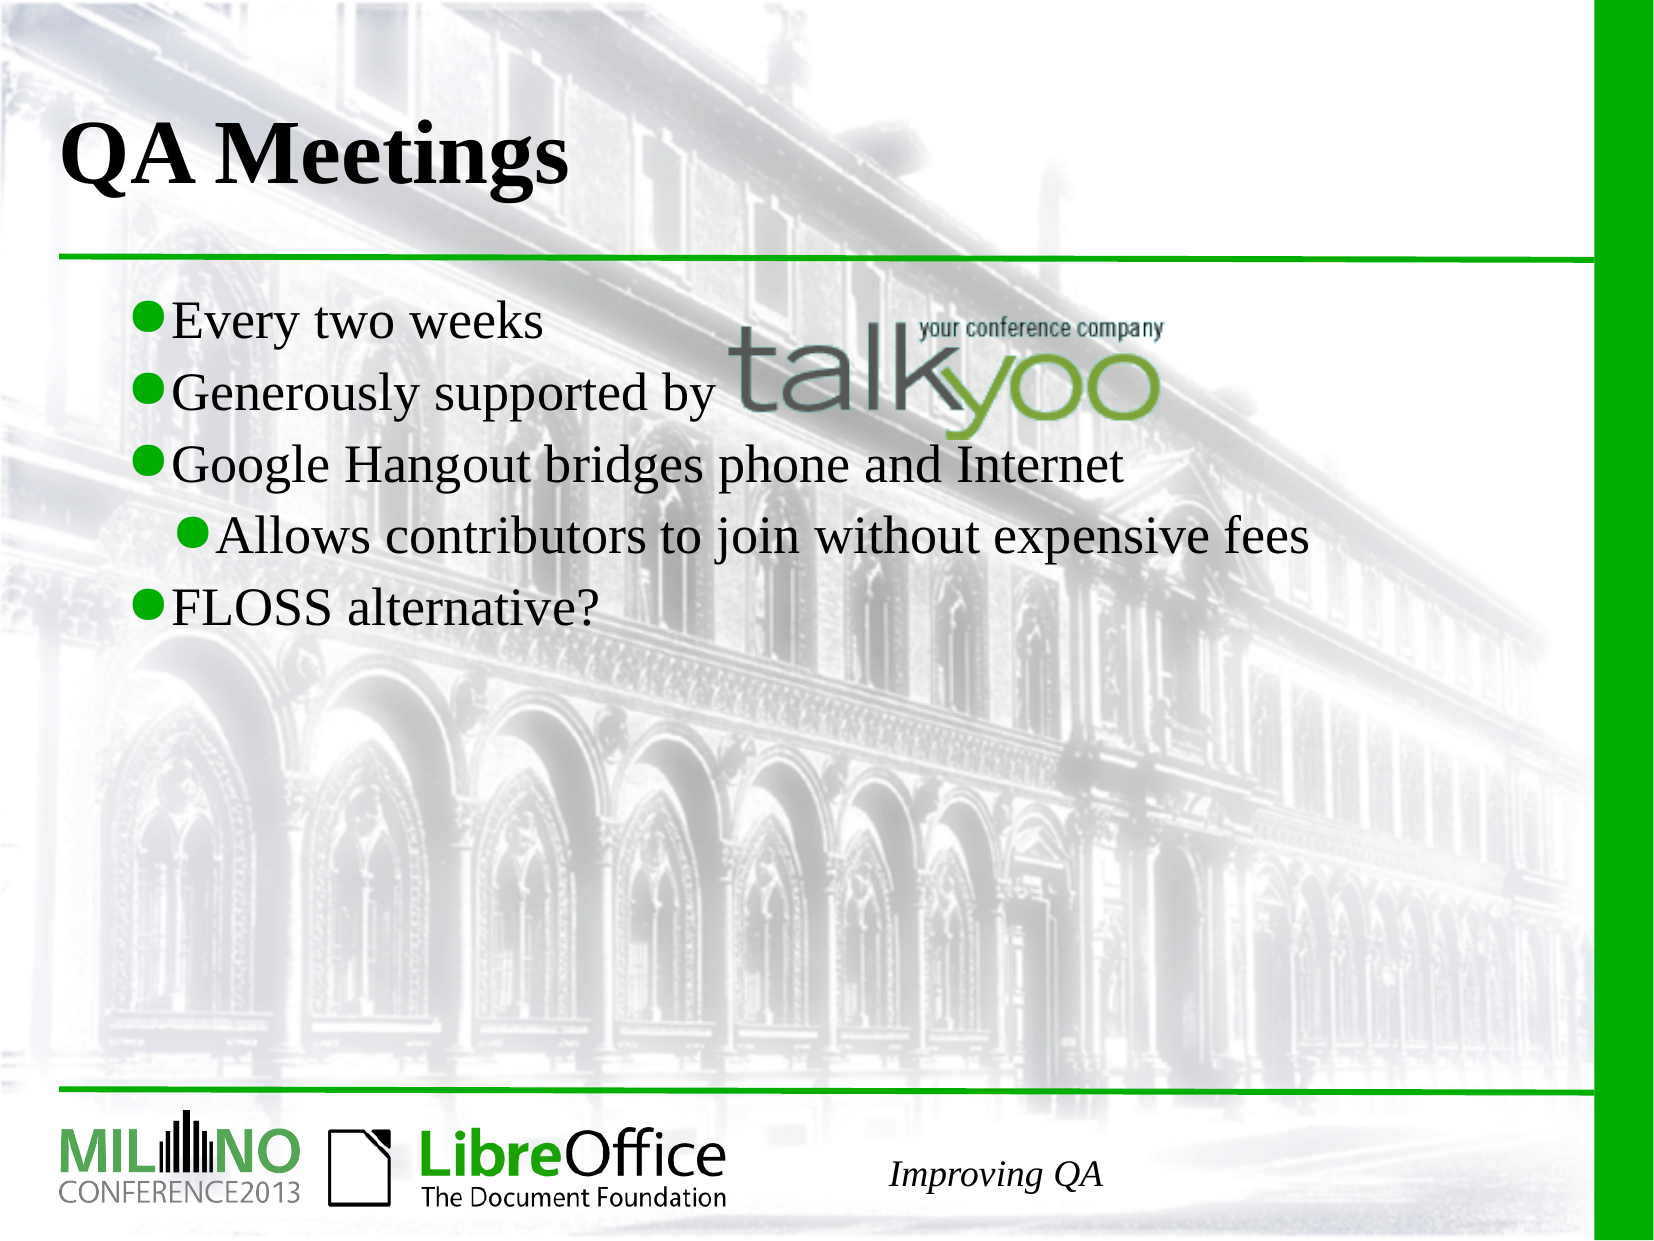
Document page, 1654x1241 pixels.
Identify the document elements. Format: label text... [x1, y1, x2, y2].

list Every two weeks Generously supported by Google Hangout bridges phone and Internet Allows contributors to join without expensive fees FLOSS alternative? [82, 290, 1538, 1010]
picture [0, 1, 1594, 1241]
title QA Meetings [59, 49, 1548, 257]
